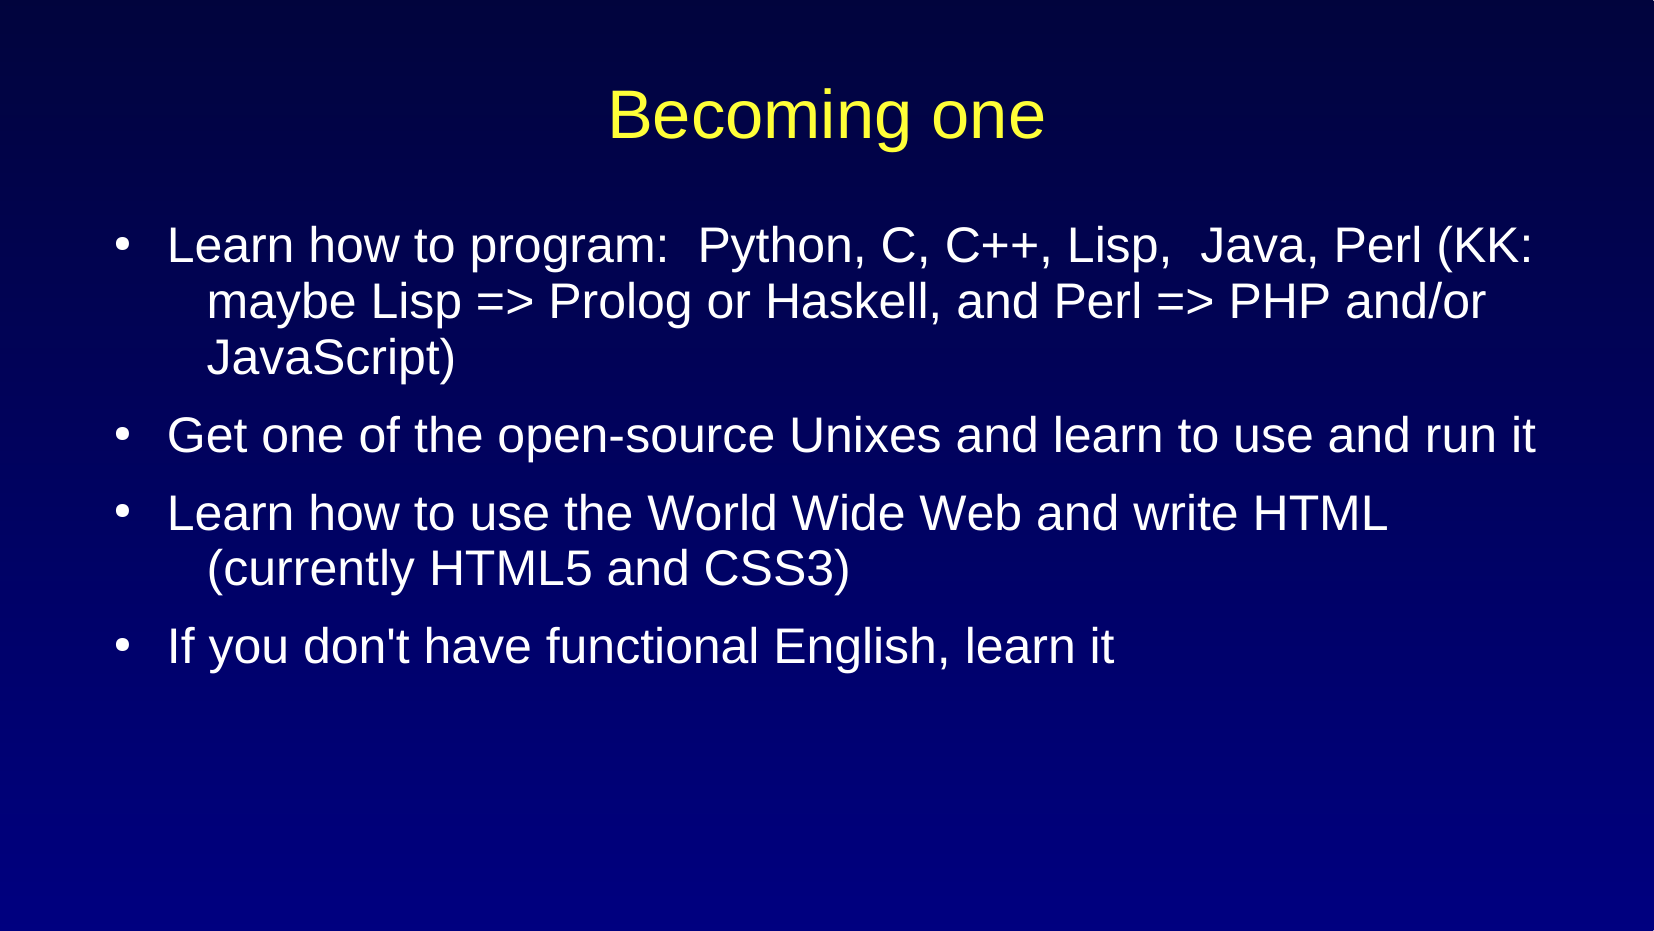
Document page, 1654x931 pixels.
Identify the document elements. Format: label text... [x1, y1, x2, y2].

list Learn how to program: Python, C, C++, Lisp, Java, Perl (KK: maybe Lisp => Prolog or Haskell, and Perl => PHP and/or JavaScript) Get one of the open-source Unixes and learn to use and run it Learn how to use the World Wide Web and write HTML (currently HTML5 and CSS3) If you don't have functional English, learn it [82, 217, 1571, 758]
title Becoming one [82, 37, 1571, 193]
